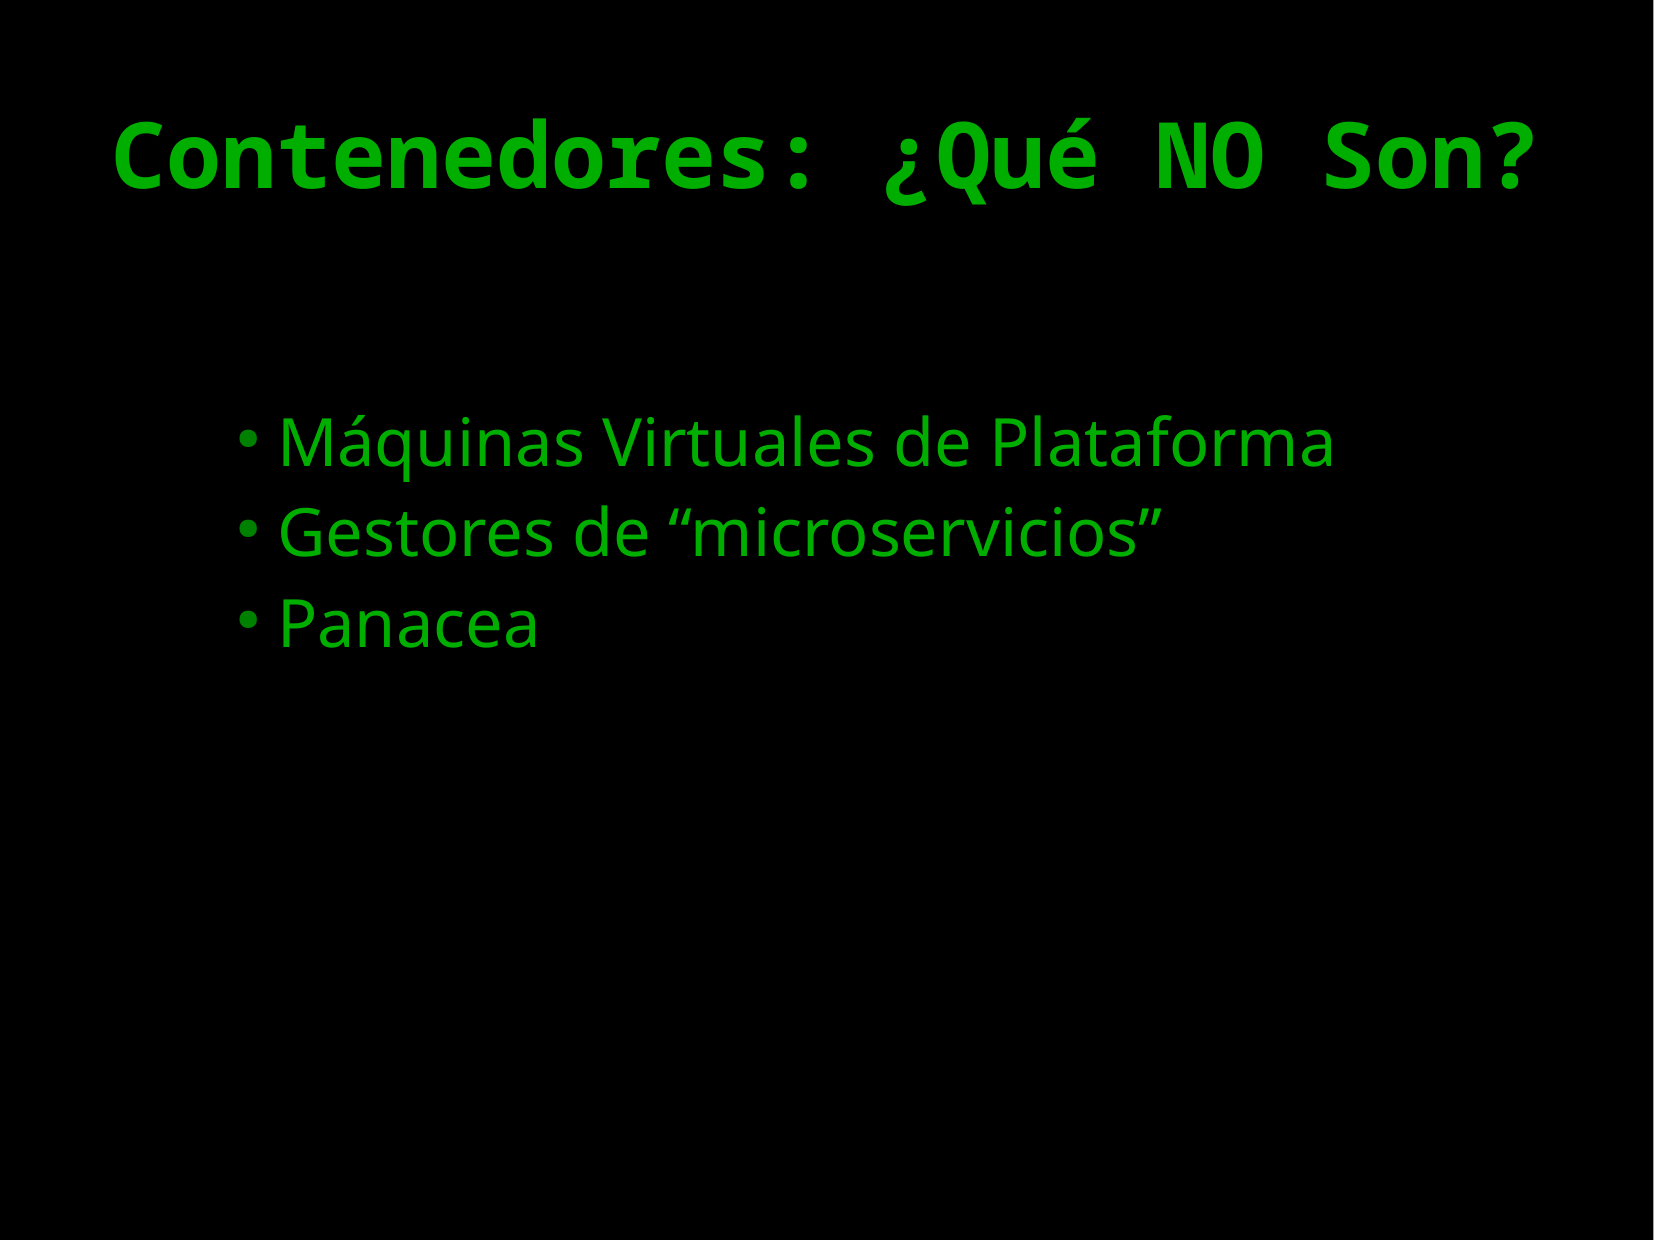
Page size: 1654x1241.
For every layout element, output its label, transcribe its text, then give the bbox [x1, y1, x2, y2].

title Contenedores: ¿Qué NO Son? [82, 43, 1571, 263]
subtitle Máquinas Virtuales de Plataforma Gestores de “microservicios” Panacea [236, 290, 1406, 863]
